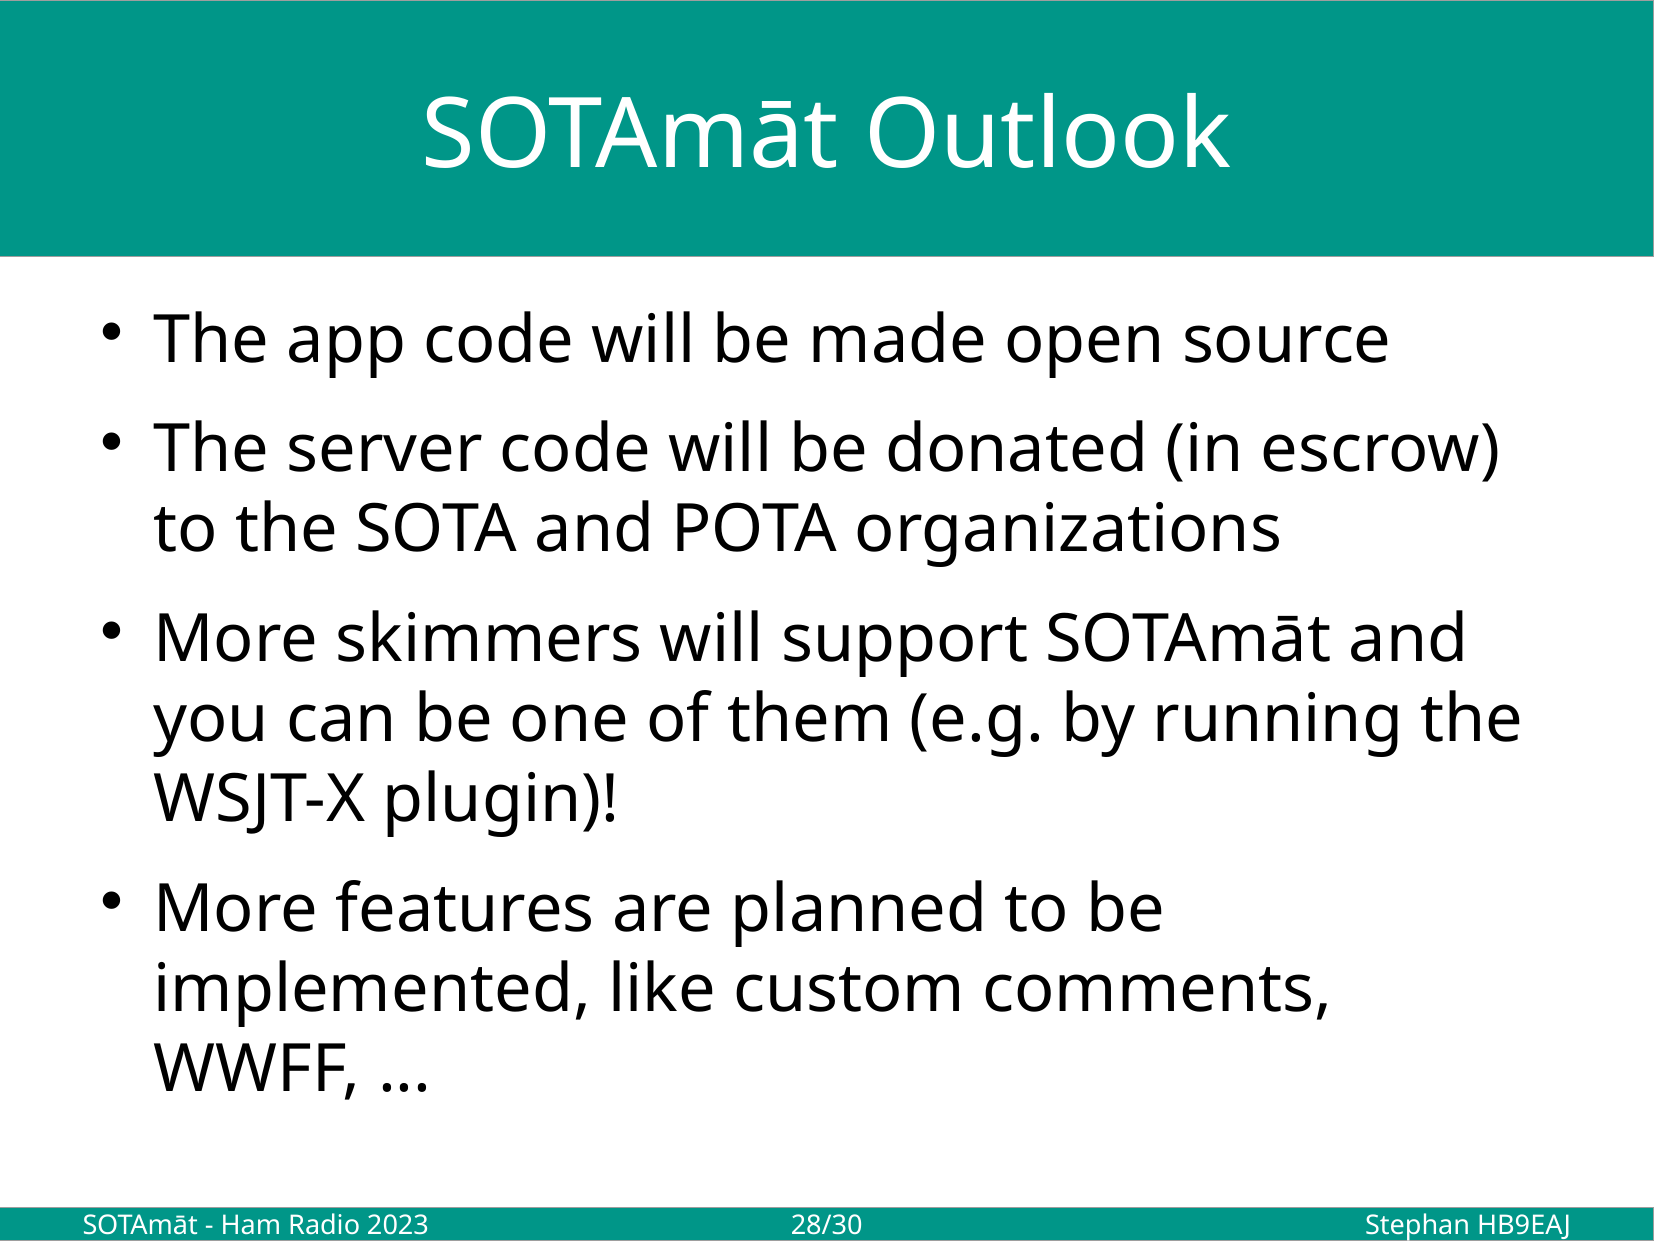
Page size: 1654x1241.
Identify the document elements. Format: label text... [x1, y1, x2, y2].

title SOTAmāt Outlook [82, 0, 1571, 257]
list The app code will be made open source The server code will be donated (in escrow) to the SOTA and POTA organizations More skimmers will support SOTAmāt and you can be one of them (e.g. by running the WSJT-X plugin)! More features are planned to be implemented, like custom comments, WWFF, ... [82, 295, 1571, 1181]
